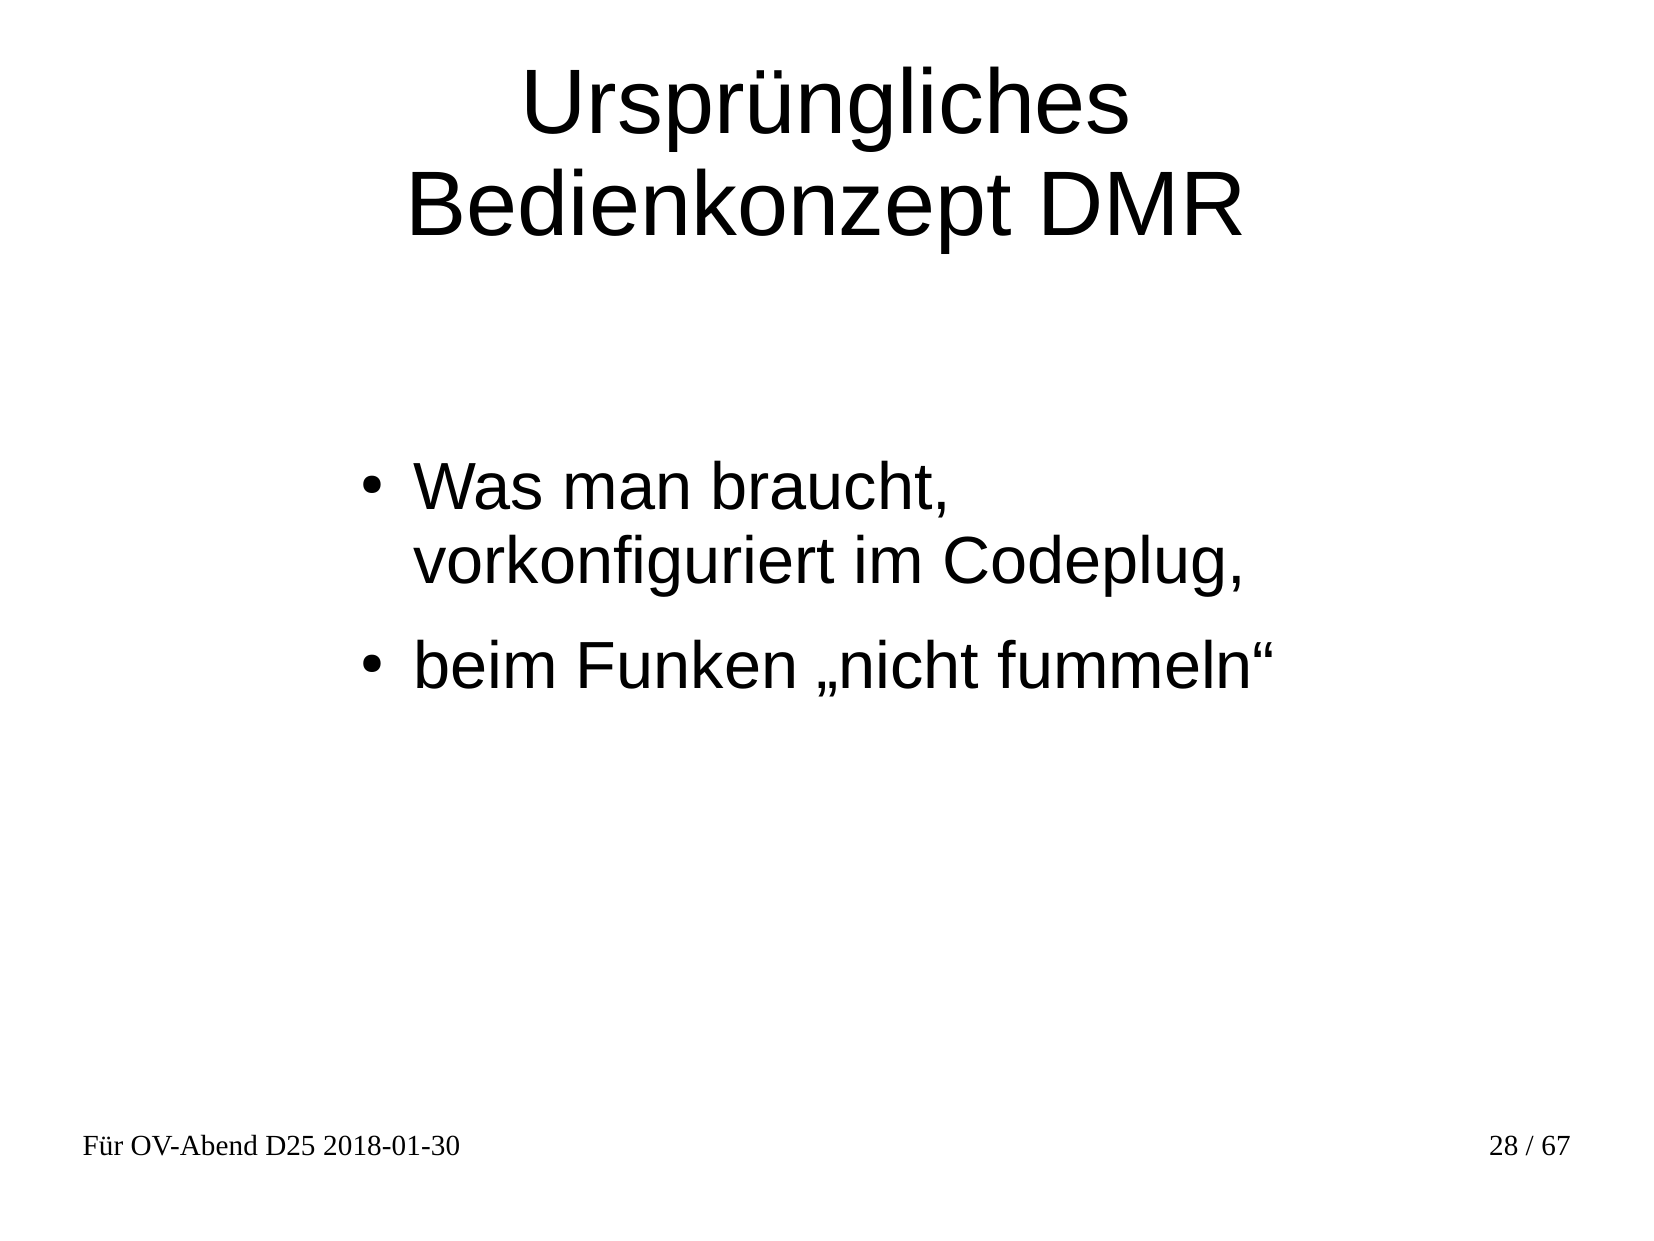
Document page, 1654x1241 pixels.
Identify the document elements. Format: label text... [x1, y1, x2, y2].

list Was man braucht, vorkonfiguriert im Codeplug, beim Funken „nicht fummeln“ [342, 448, 1583, 863]
title Ursprüngliches Bedienkonzept DMR [82, 49, 1571, 257]
